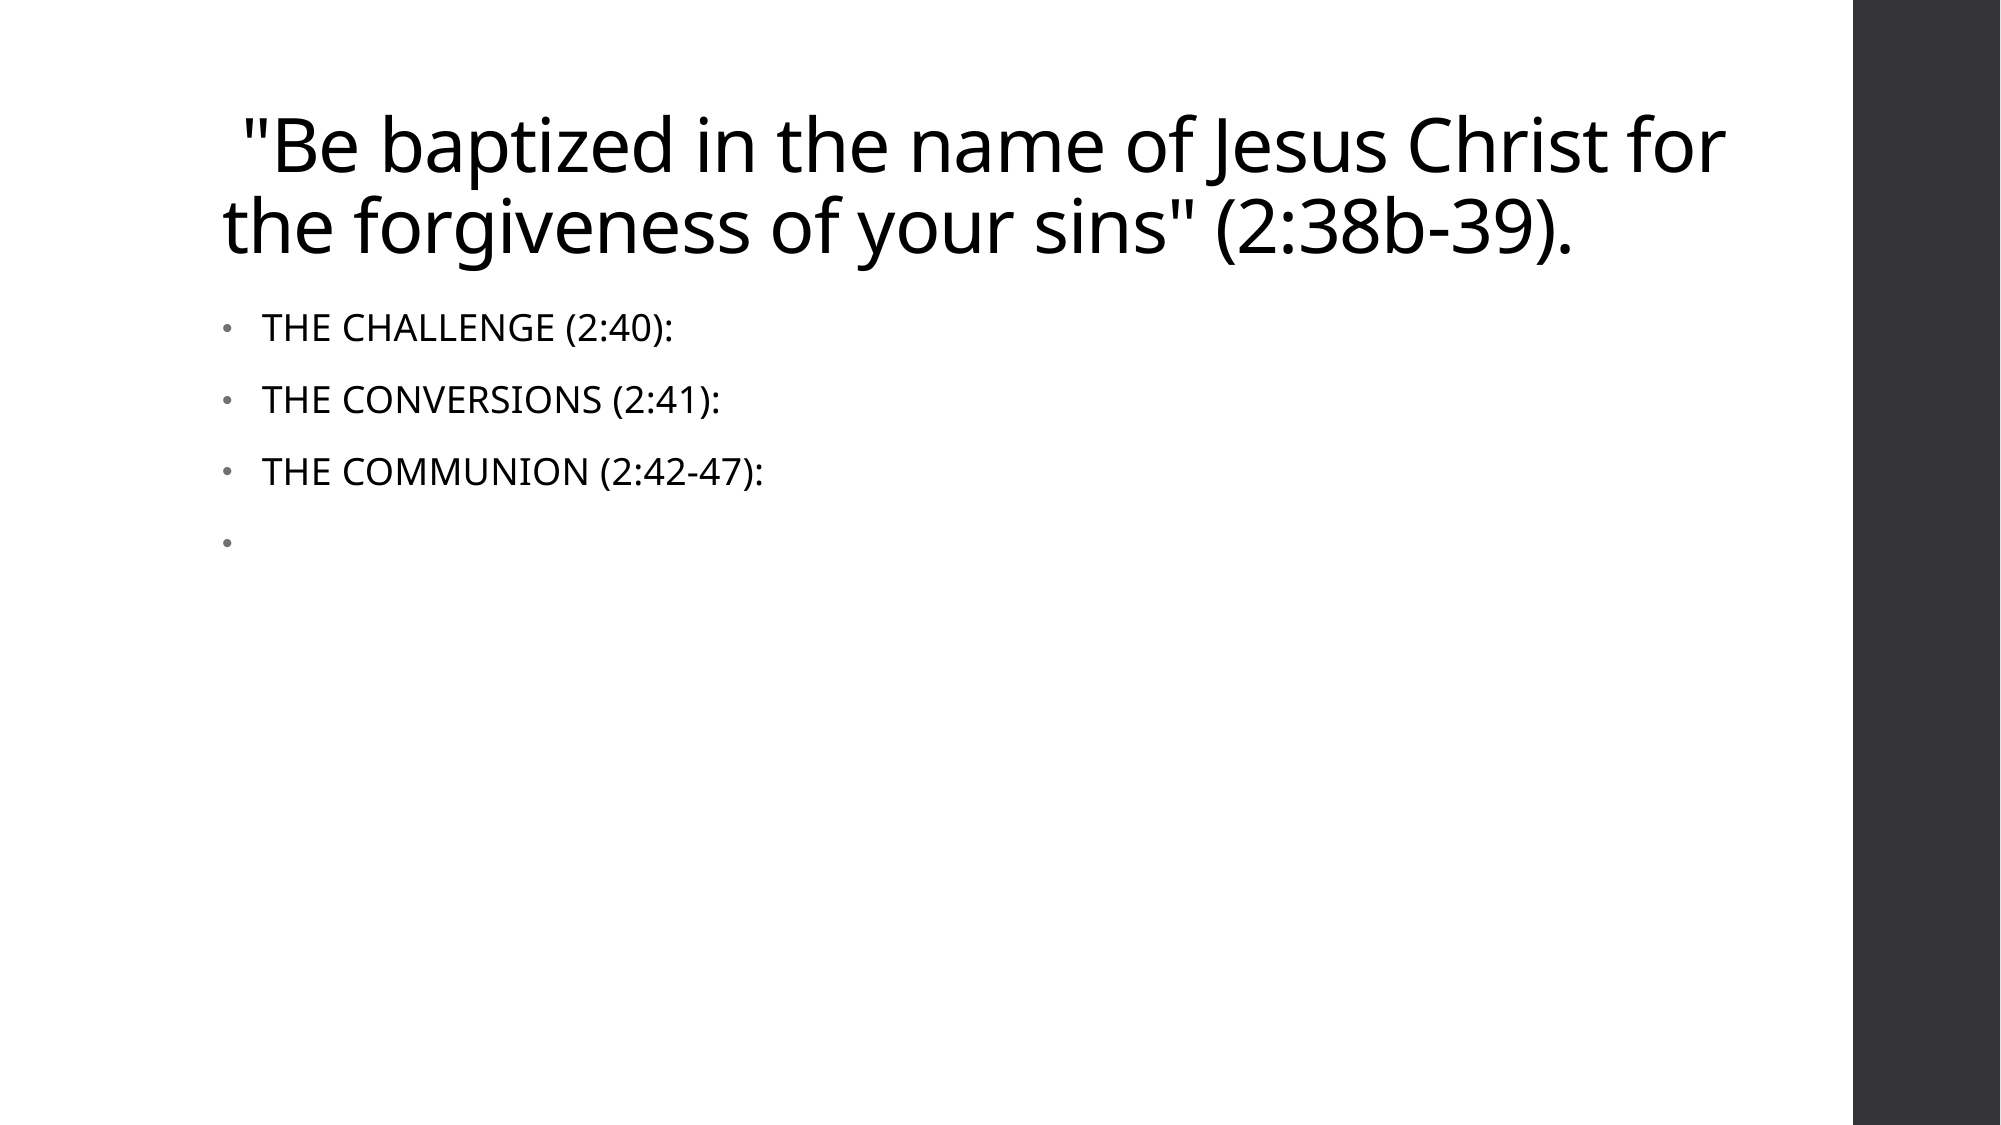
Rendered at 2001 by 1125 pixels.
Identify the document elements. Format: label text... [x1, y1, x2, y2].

title "Be baptized in the name of Jesus Christ for the forgiveness of your sins" (2:38b-39). [206, 60, 1797, 278]
list THE CHALLENGE (2:40): THE CONVERSIONS (2:41): THE COMMUNION (2:42-47): [206, 299, 1617, 1014]
